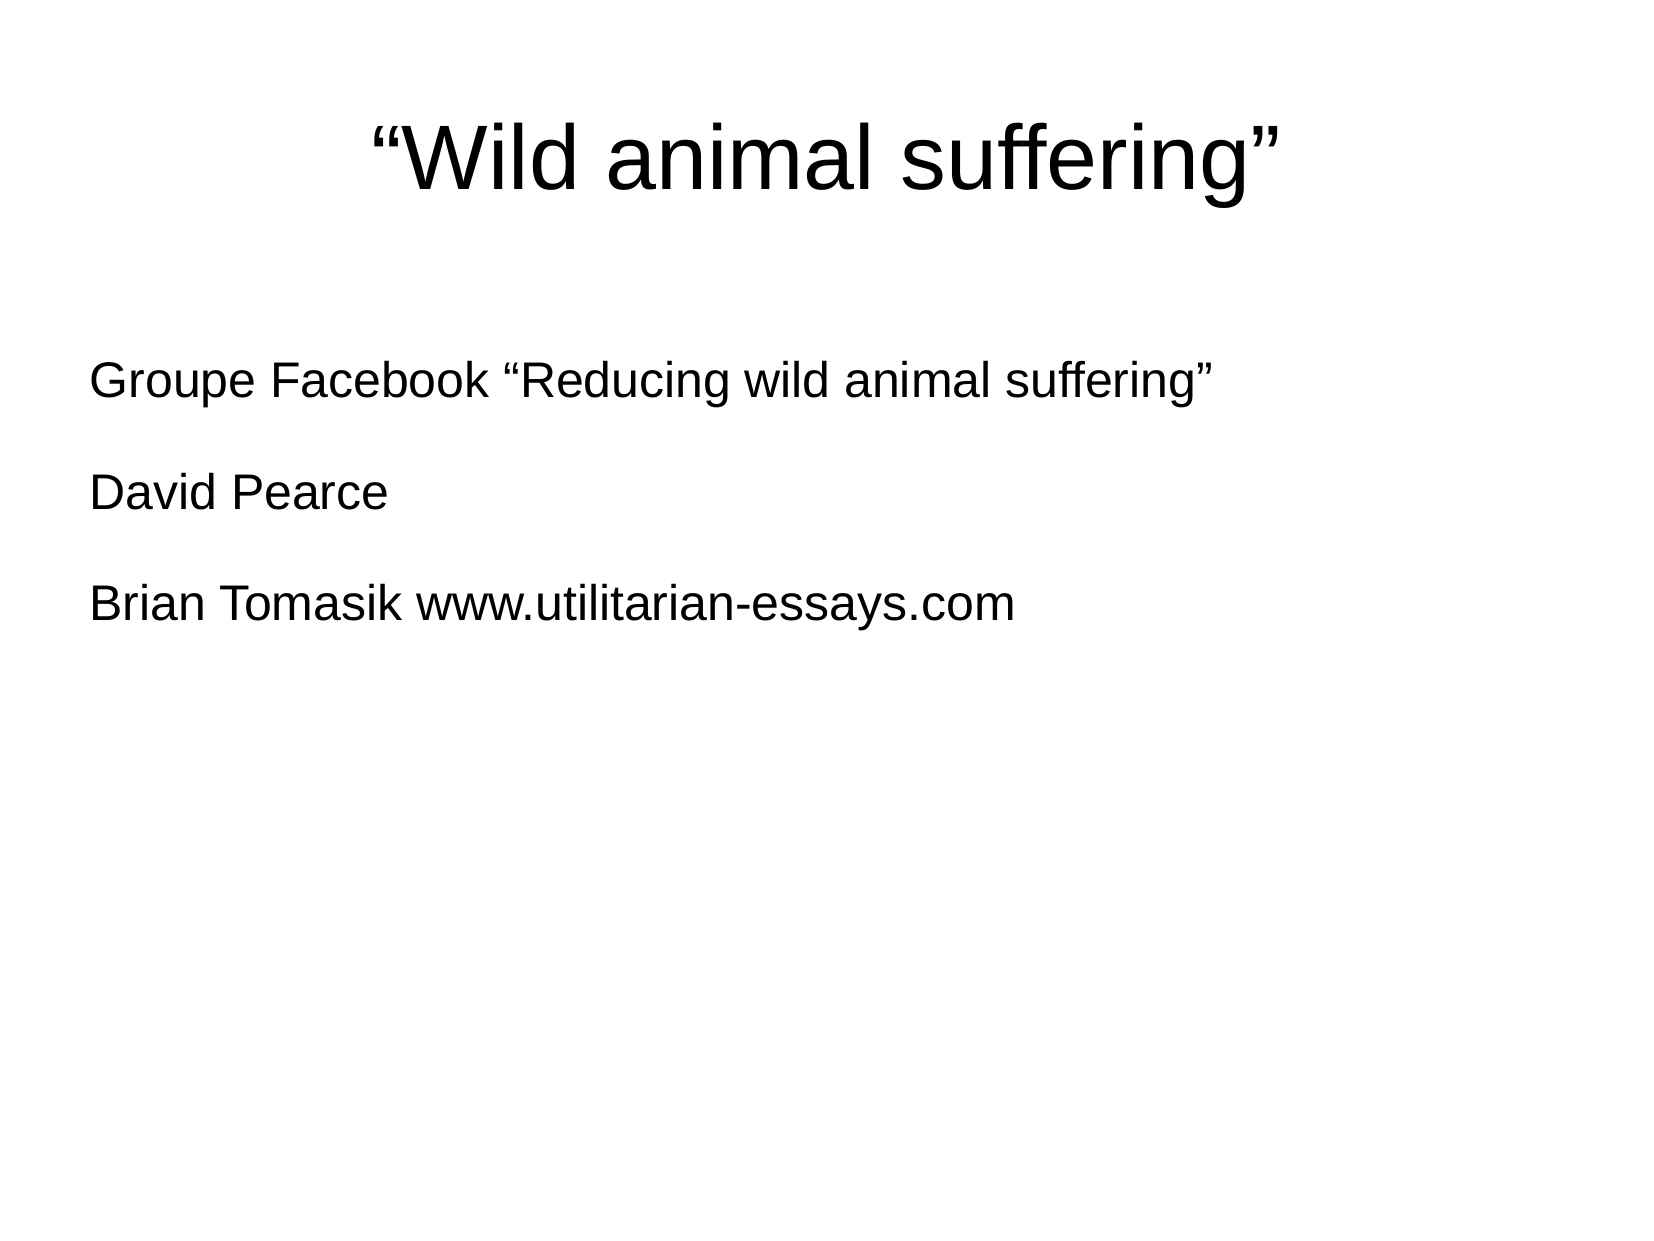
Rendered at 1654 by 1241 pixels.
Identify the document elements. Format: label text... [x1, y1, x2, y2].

title “Wild animal suffering” [82, 49, 1571, 257]
text_box Groupe Facebook “Reducing wild animal suffering” David Pearce Brian Tomasik www.utilitarian-essays.com [75, 345, 1591, 639]
